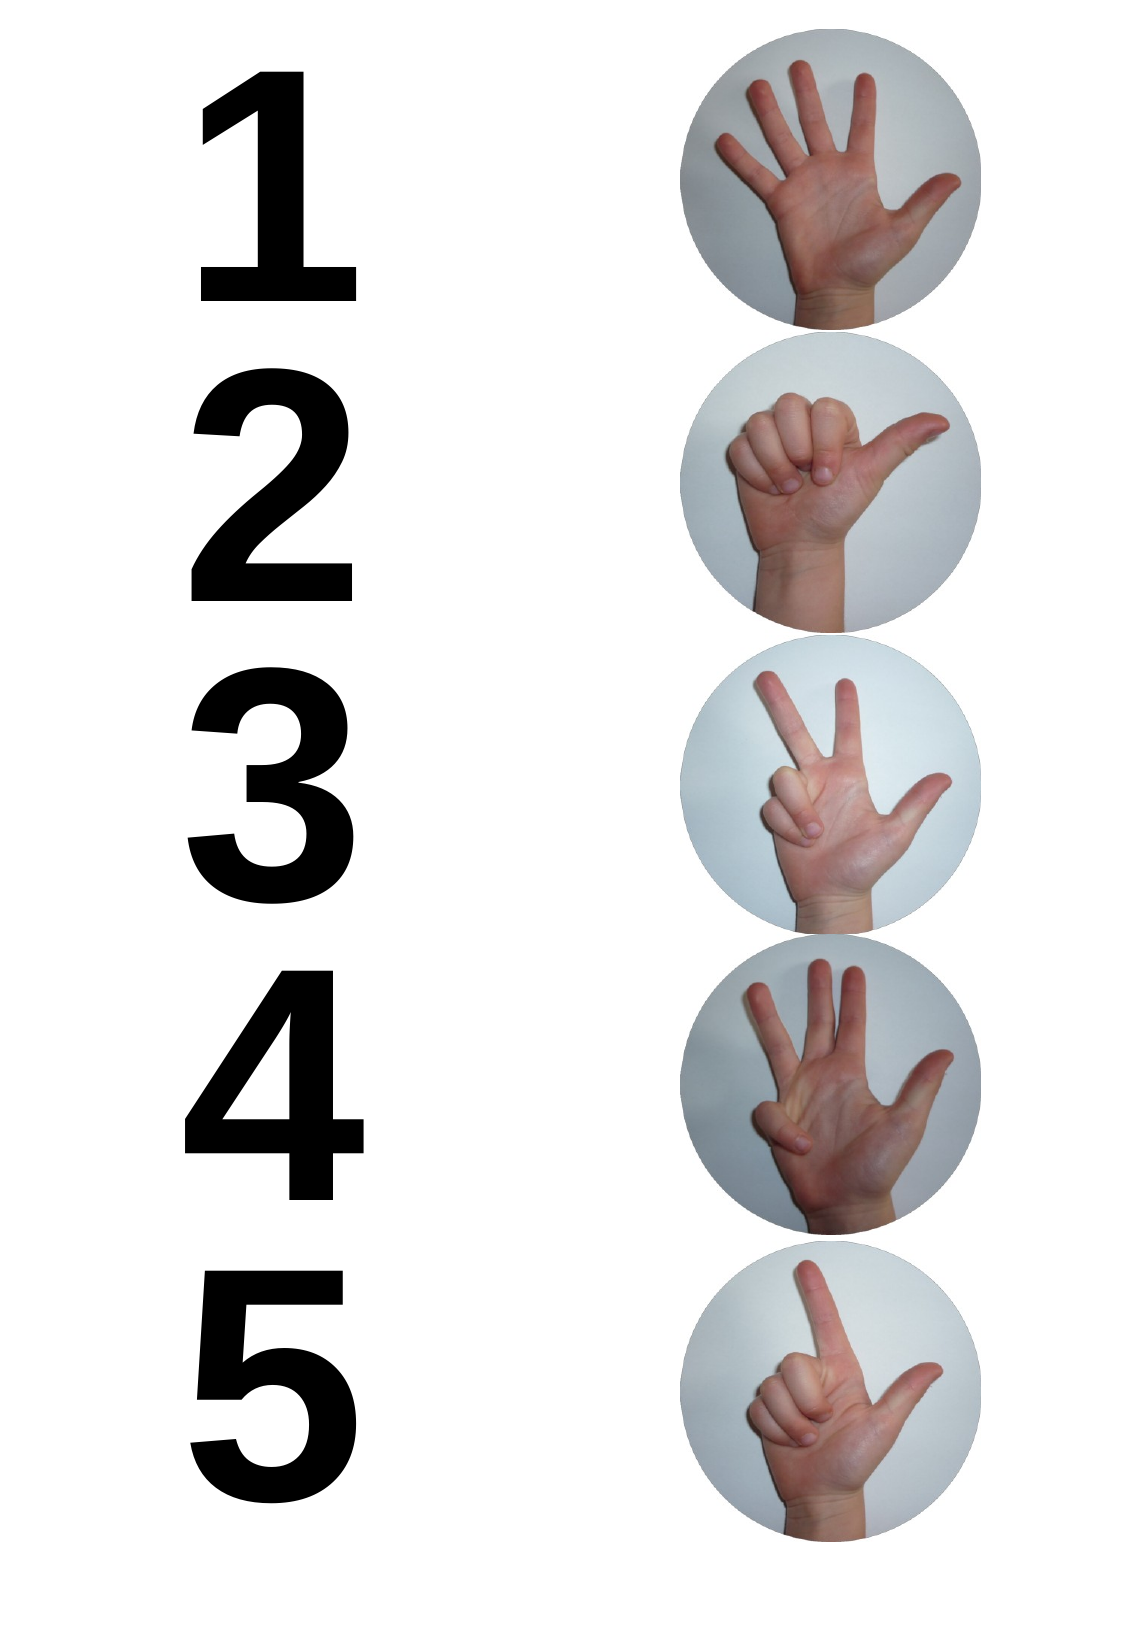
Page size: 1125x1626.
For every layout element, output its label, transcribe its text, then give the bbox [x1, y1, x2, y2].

picture [680, 1241, 981, 1542]
picture [680, 29, 981, 330]
text_box 1 2 3 4 5 [54, 53, 492, 1569]
picture [680, 332, 981, 633]
picture [680, 635, 981, 1235]
